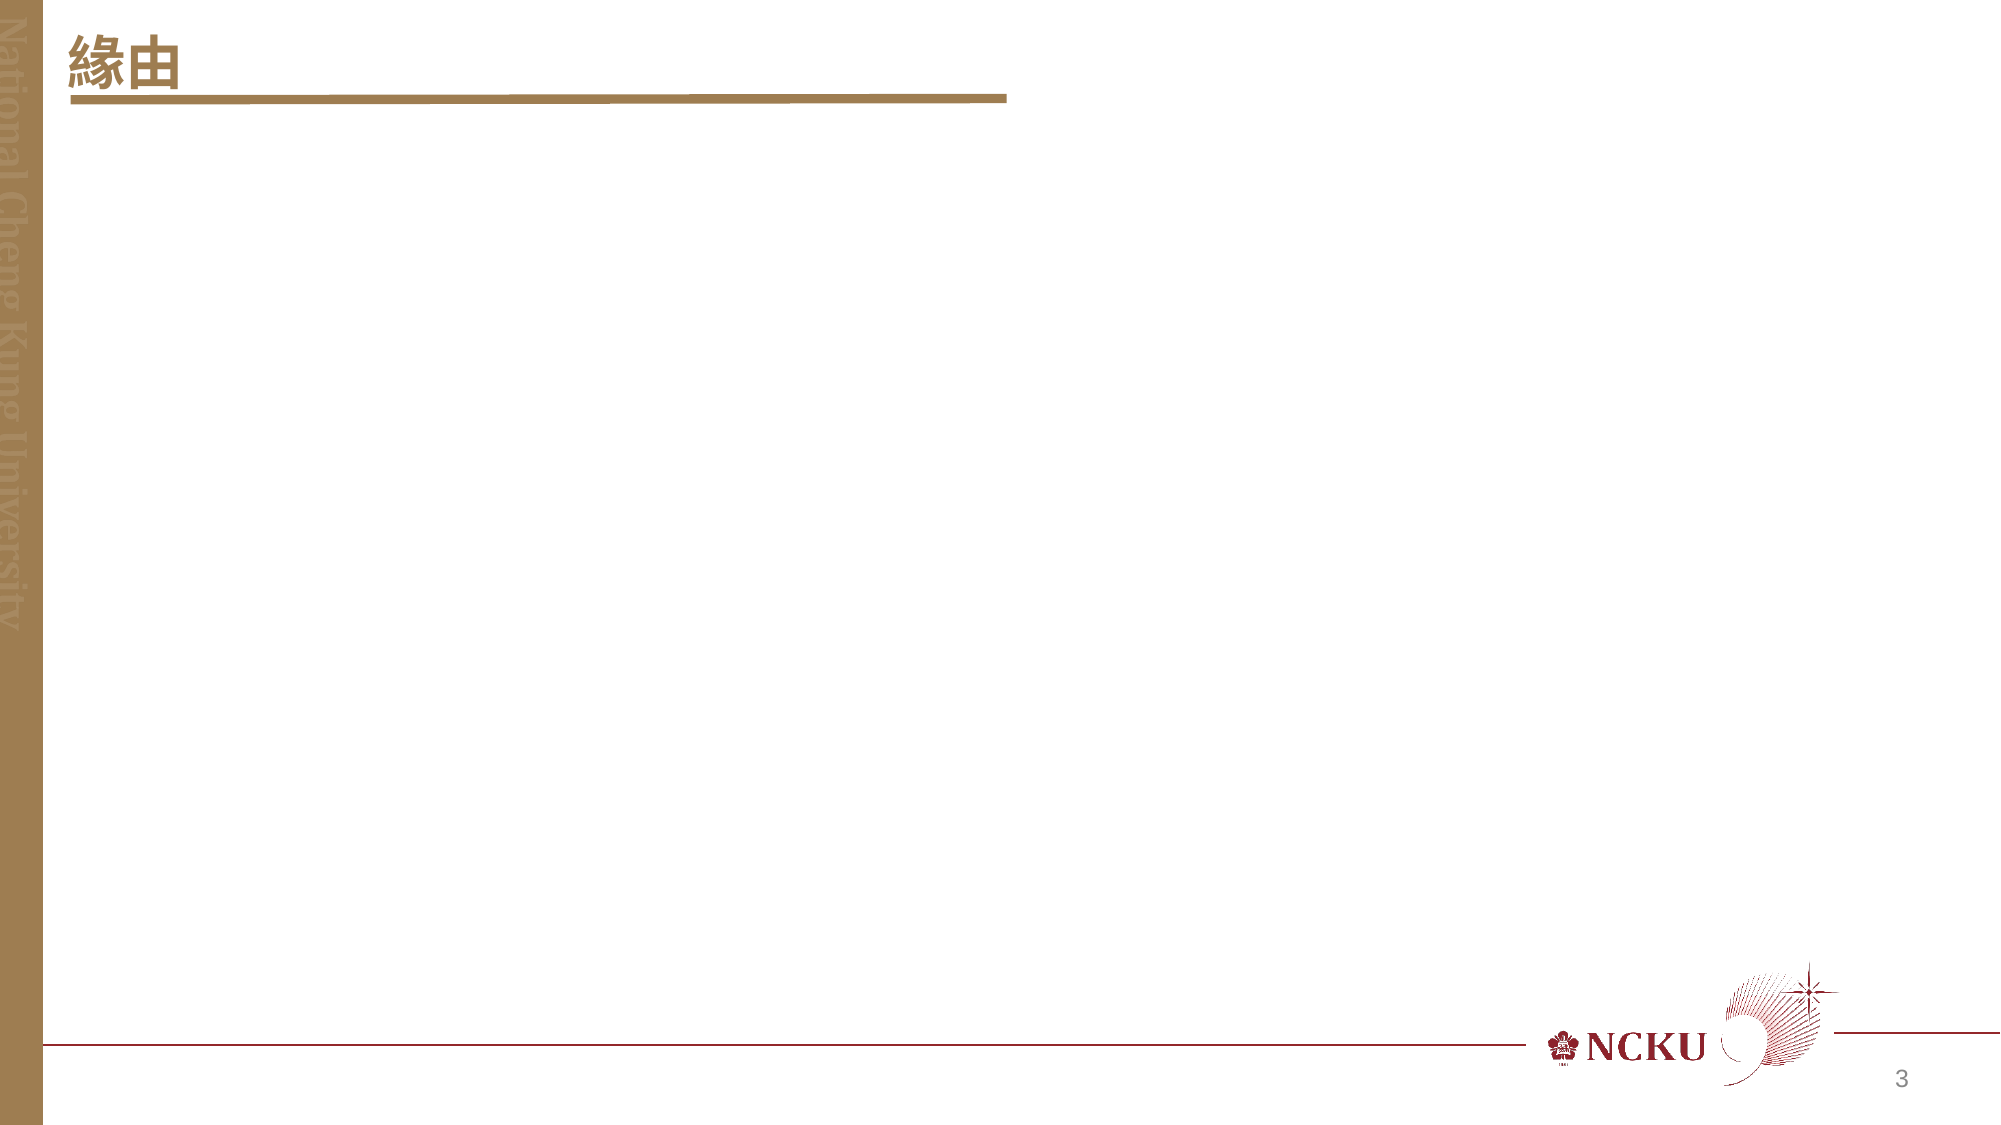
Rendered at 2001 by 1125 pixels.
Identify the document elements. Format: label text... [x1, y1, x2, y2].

text_box 緣由 [52, 18, 1498, 104]
text_box 3 [1880, 1047, 1970, 1108]
